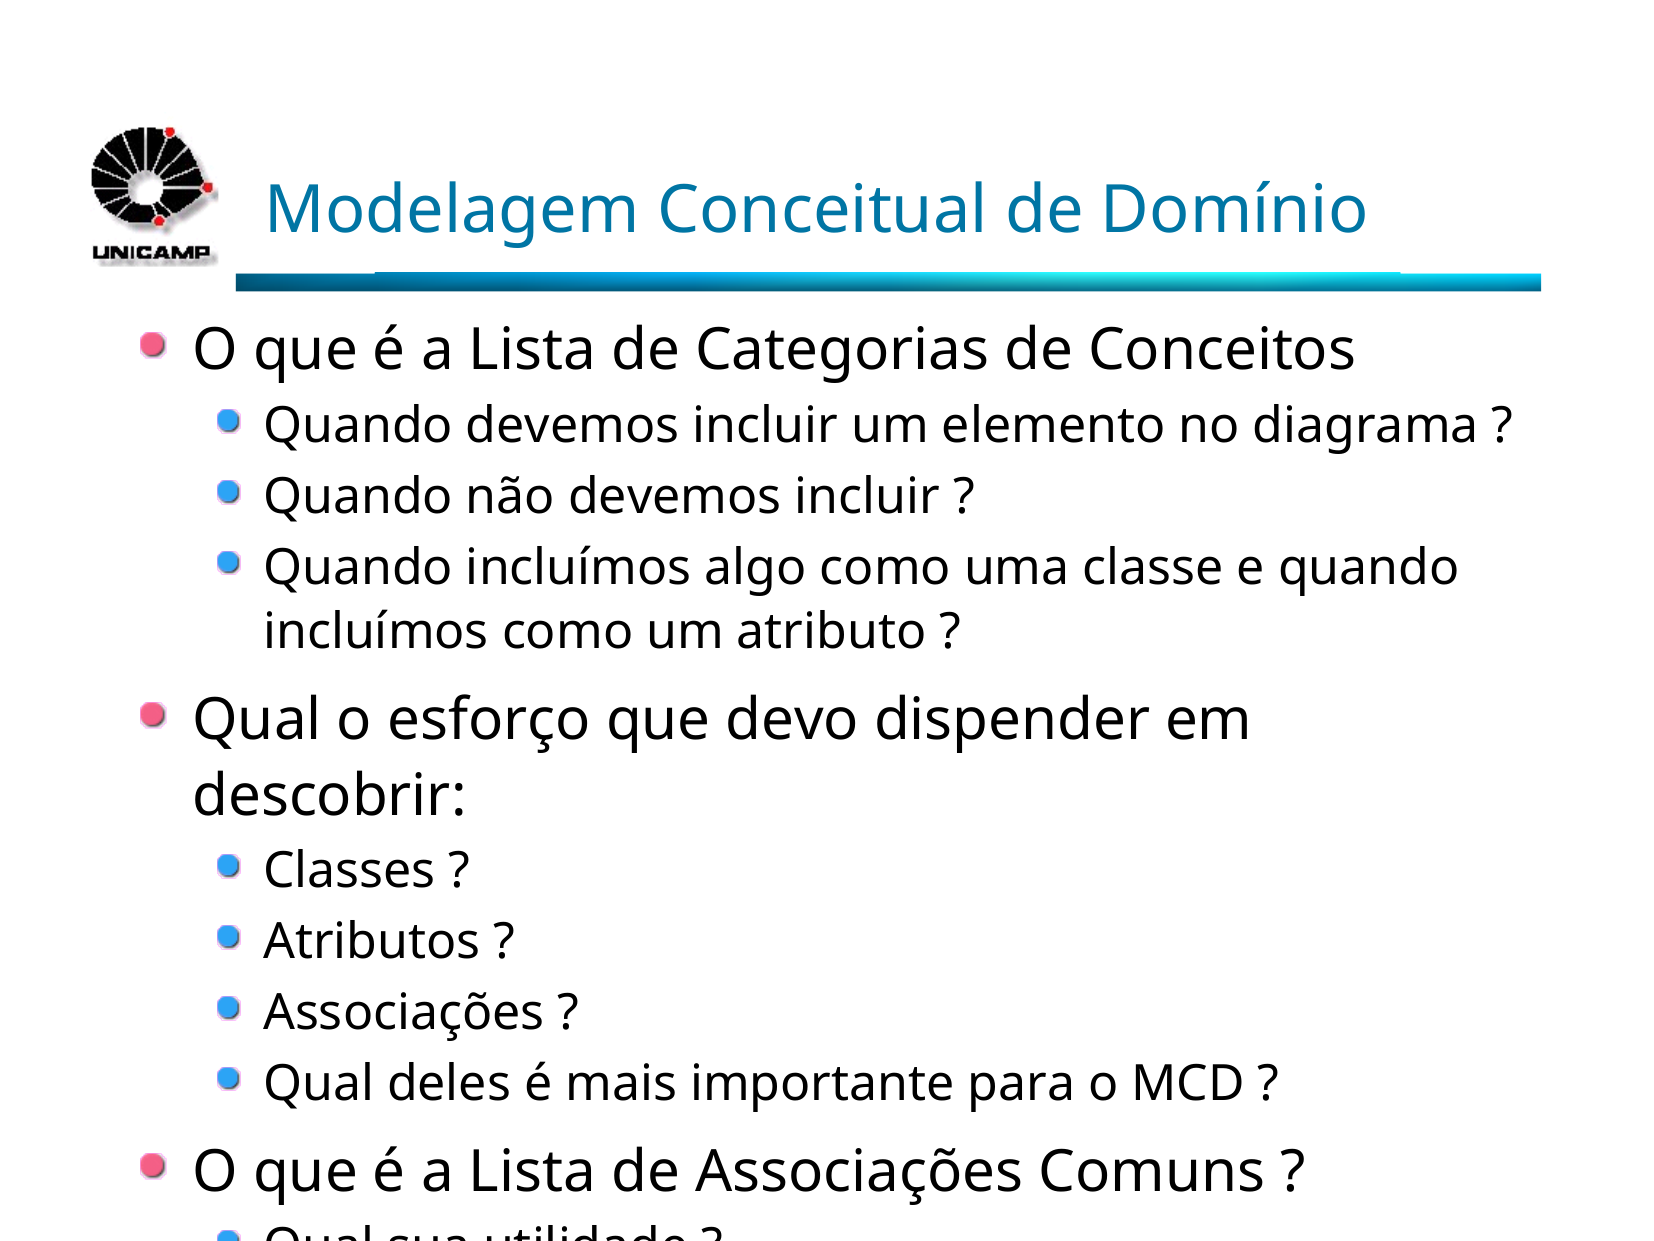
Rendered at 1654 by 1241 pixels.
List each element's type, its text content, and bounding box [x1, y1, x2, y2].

list O que é a Lista de Categorias de Conceitos Quando devemos incluir um elemento no diagrama ? Quando não devemos incluir ? Quando incluímos algo como uma classe e quando incluímos como um atributo ? Qual o esforço que devo dispender em descobrir: Classes ? Atributos ? Associações ? Qual deles é mais importante para o MCD ? O que é a Lista de Associações Comuns ? Qual sua utilidade ? [121, 309, 1534, 1167]
picture [216, 1229, 242, 1241]
picture [139, 1167, 168, 1181]
title Modelagem Conceitual de Domínio [264, 57, 1534, 250]
picture [125, 272, 1654, 295]
